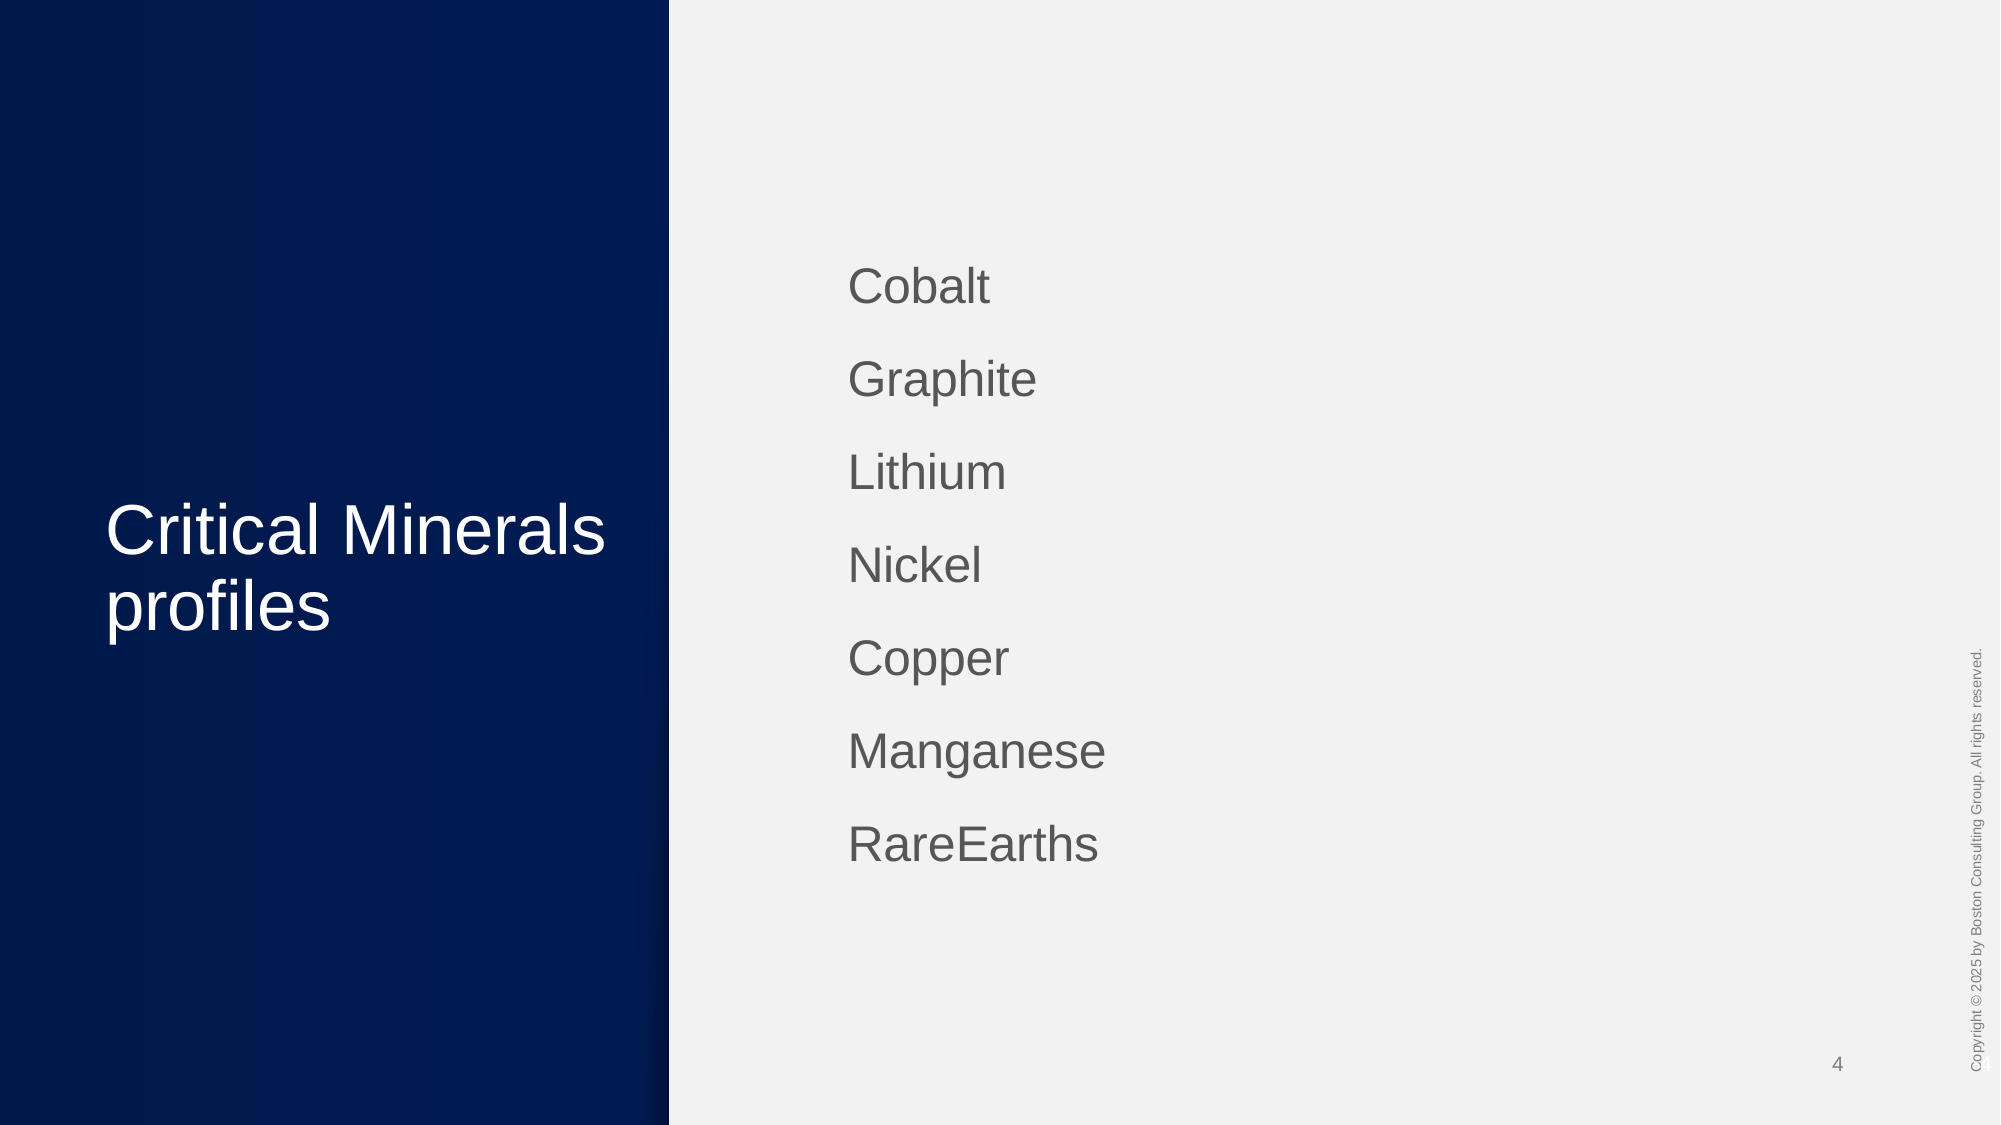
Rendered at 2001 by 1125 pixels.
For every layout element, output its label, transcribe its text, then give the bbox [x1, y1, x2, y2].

text_box Cobalt Graphite Lithium Nickel Copper Manganese Rare Earths [845, 218, 1117, 872]
text_box 3 [1962, 1050, 2000, 1078]
title Critical Minerals profiles [103, 439, 617, 686]
